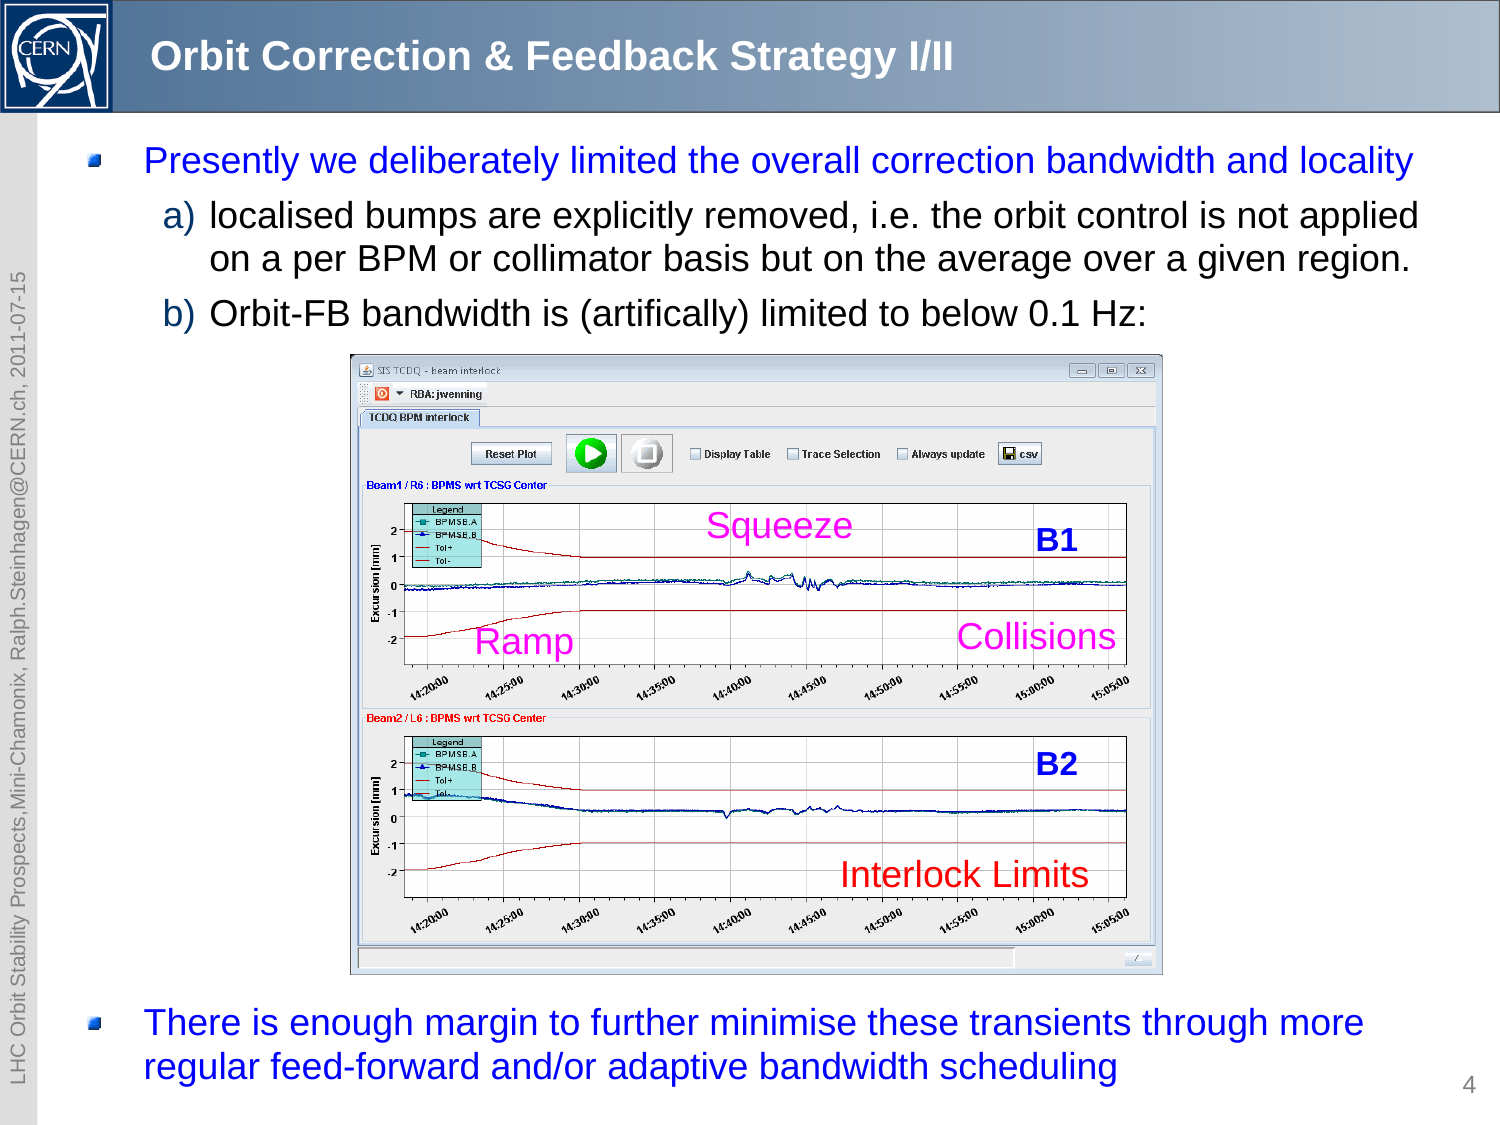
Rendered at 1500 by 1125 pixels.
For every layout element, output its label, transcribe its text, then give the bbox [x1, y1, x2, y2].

text_box B1 [1020, 510, 1094, 566]
picture [350, 354, 1163, 975]
text_box Ramp [459, 609, 590, 671]
picture [0, 0, 113, 113]
text_box Collisions [941, 604, 1132, 665]
text_box B2 [1020, 734, 1094, 791]
text_box Squeeze [691, 493, 869, 554]
title Orbit Correction & Feedback Strategy I/II [150, 0, 1201, 113]
list Presently we deliberately limited the overall correction bandwidth and locality localised bumps are explicitly removed, i.e. the orbit control is not applied on a per BPM or collimator basis but on the average over a given region. Orbit-FB bandwidth is (artifically) limited to below 0.1 Hz: There is enough margin to further minimise these transients through more regular feed-forward and/or adaptive bandwidth scheduling [87, 137, 1438, 1088]
text_box Interlock Limits [824, 846, 1135, 910]
